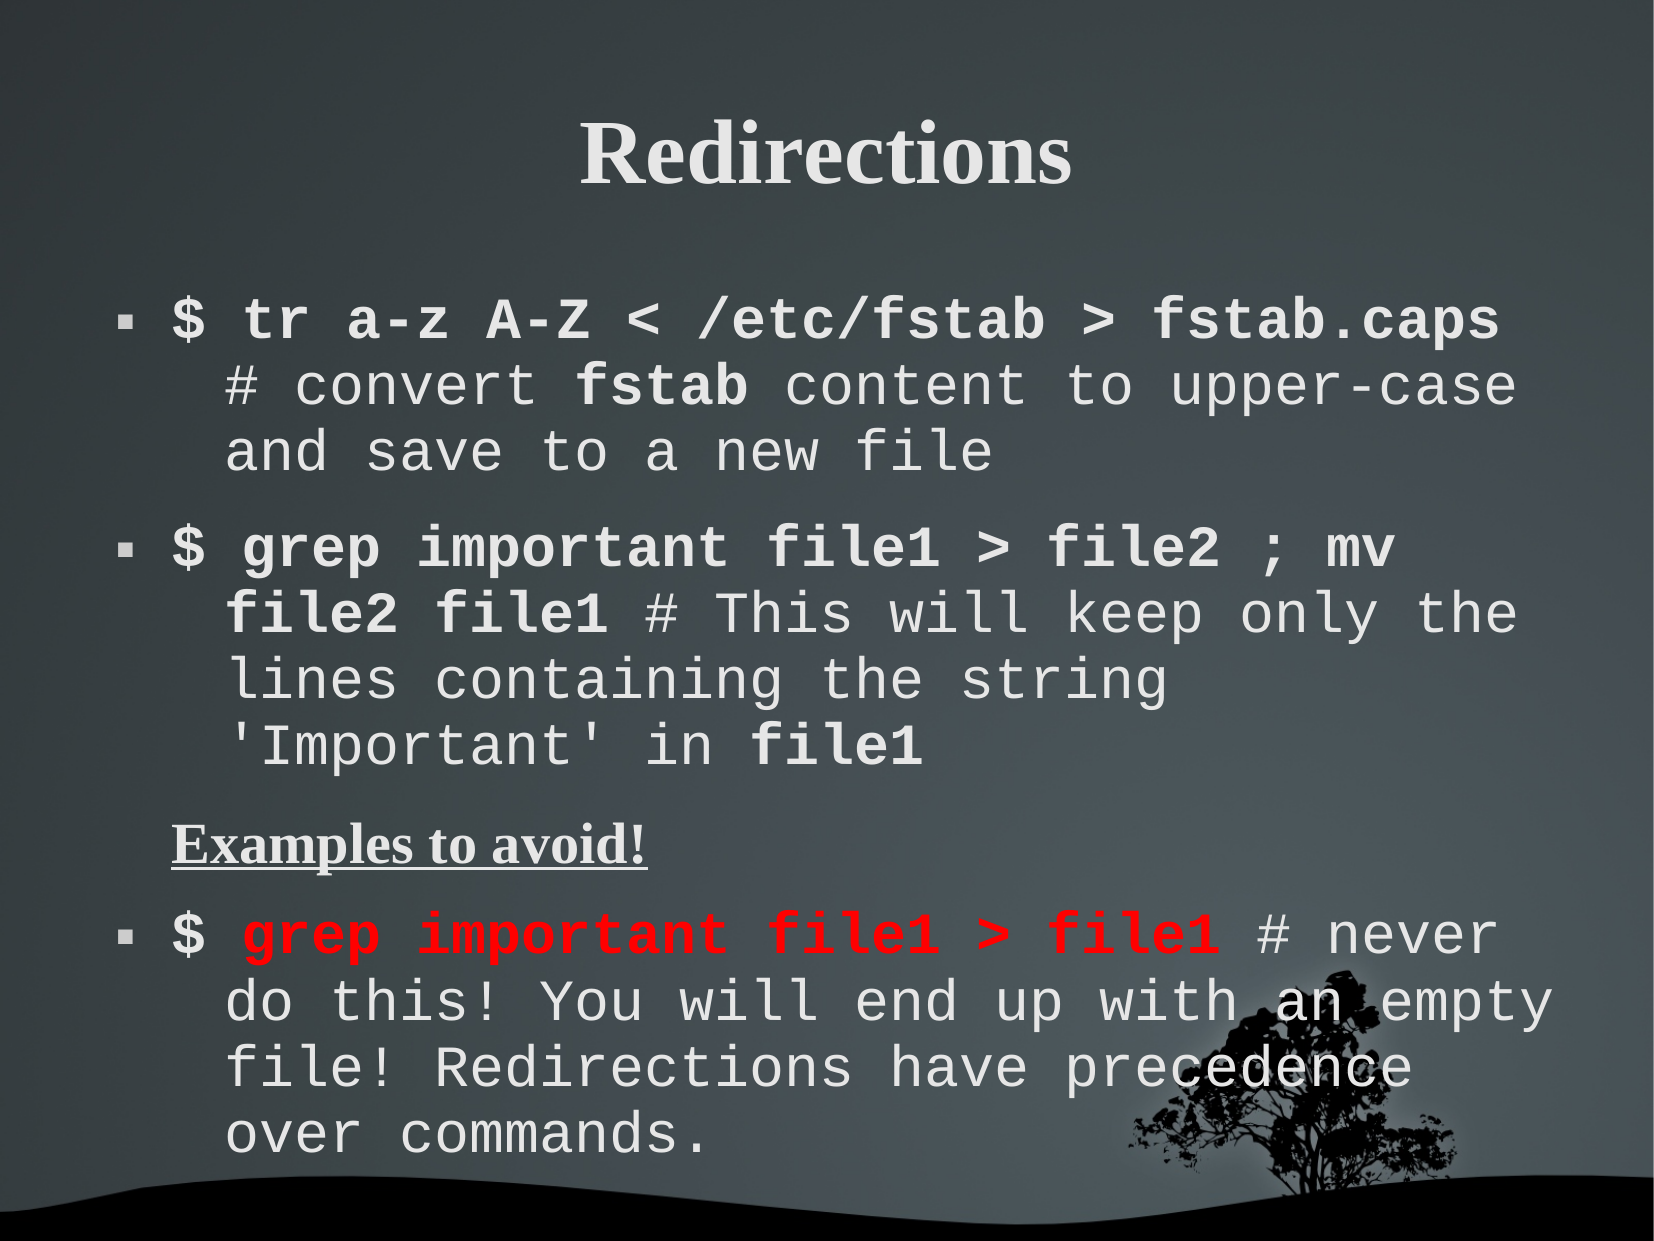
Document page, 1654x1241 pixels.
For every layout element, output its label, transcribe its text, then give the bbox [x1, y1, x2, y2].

title Redirections [82, 49, 1572, 257]
list $ tr a-z A-Z < /etc/fstab > fstab.caps # convert fstab content to upper-case and save to a new file $ grep important file1 > file2 ; mv file2 file1 # This will keep only the lines containing the string 'Important' in file1 Examples to avoid! $ grep important file1 > file1 # never do this! You will end up with an empty file! Redirections have precedence over commands. [82, 290, 1571, 1170]
picture [0, 0, 1654, 1241]
